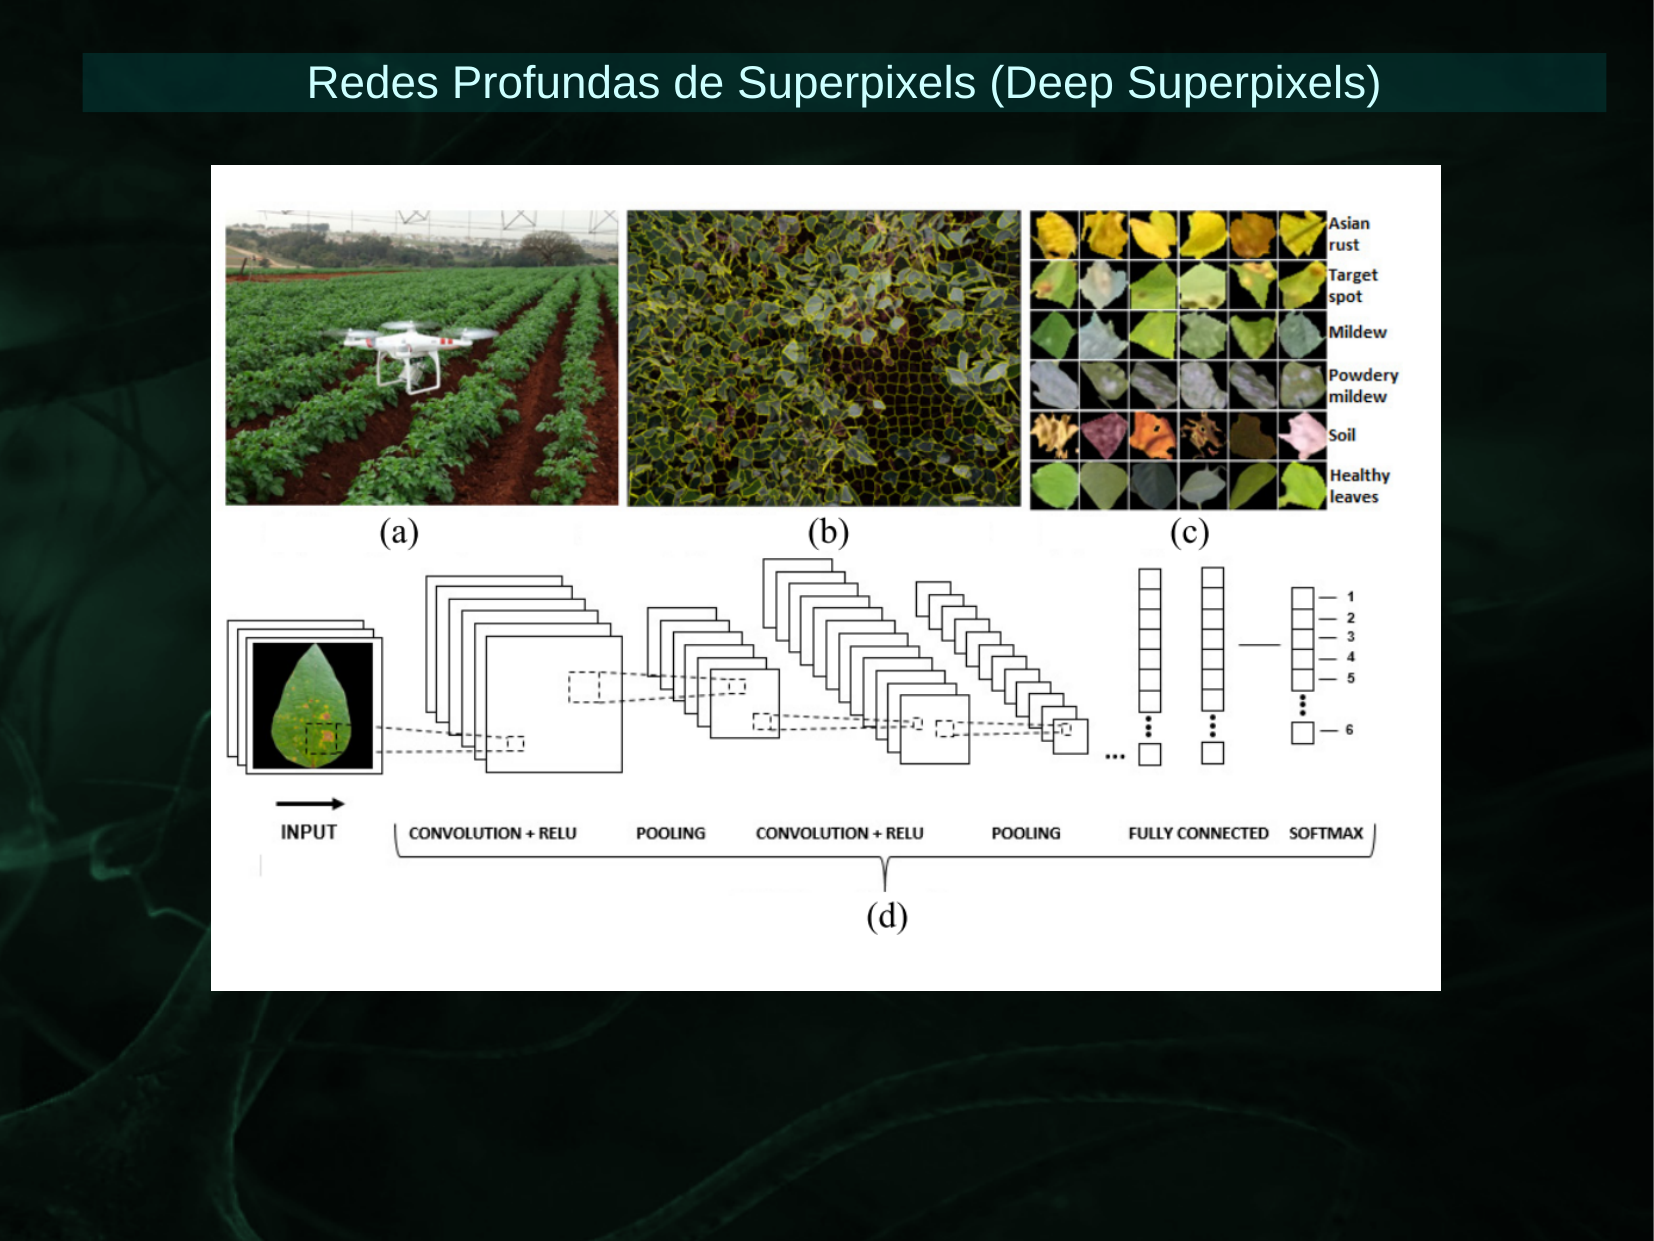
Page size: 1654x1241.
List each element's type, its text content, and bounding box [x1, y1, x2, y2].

picture [0, 0, 1654, 1241]
text_box Redes Profundas de Superpixels (Deep Superpixels) [82, 53, 1607, 113]
